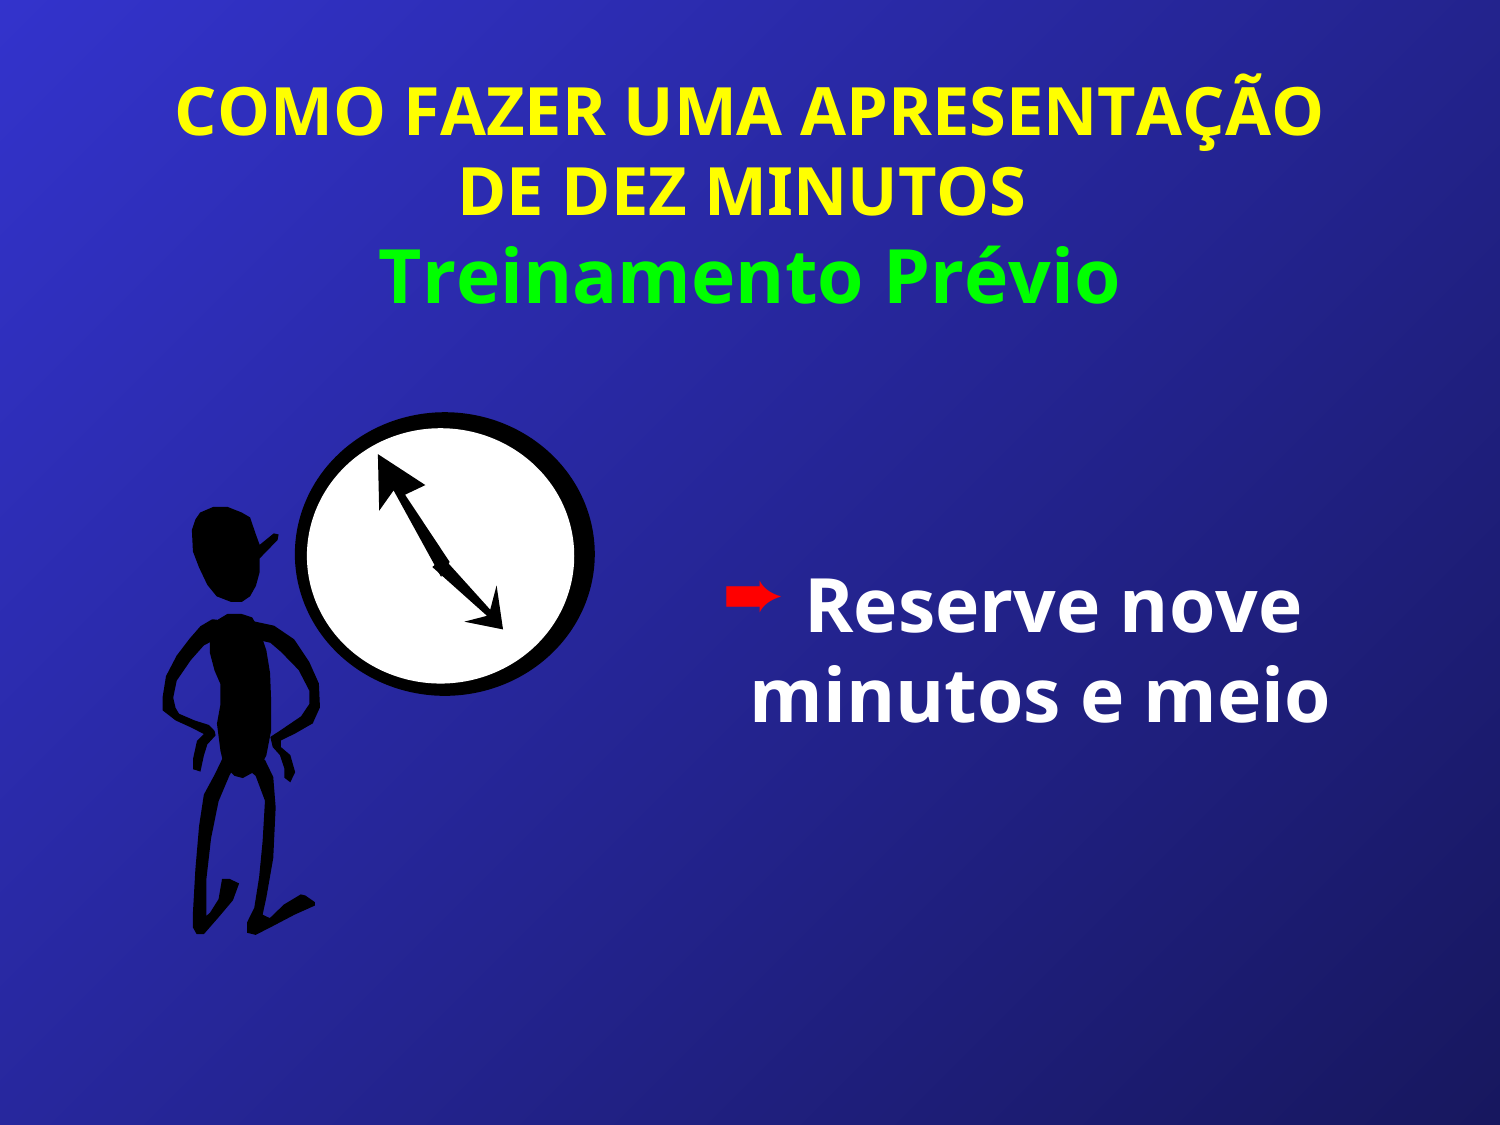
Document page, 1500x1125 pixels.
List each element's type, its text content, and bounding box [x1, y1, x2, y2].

title COMO FAZER UMA APRESENTAÇÃO DE DEZ MINUTOS Treinamento Prévio [112, 61, 1388, 327]
list Reserve nove minutos e meio [624, 549, 1401, 1125]
picture [162, 412, 595, 935]
